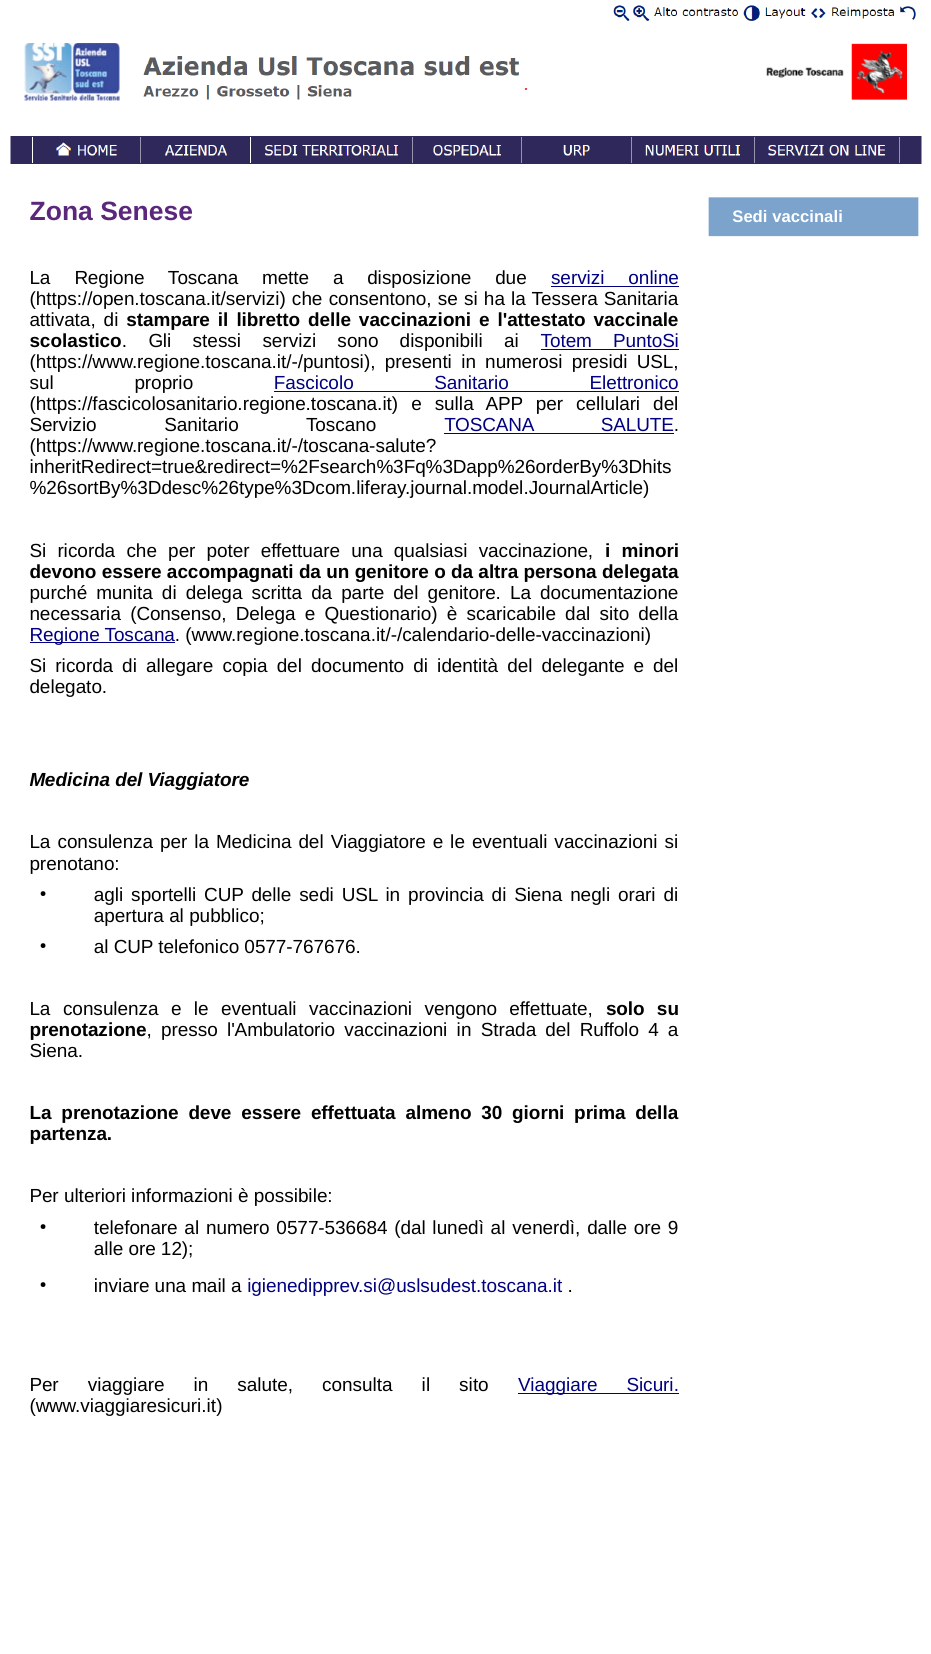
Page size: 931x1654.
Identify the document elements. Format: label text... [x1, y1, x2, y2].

picture [0, 0, 931, 172]
list Zona Senese La Regione Toscana mette a disposizione due servizi online (https://open.toscana.it/servizi) che consentono, se si ha la Tessera Sanitaria attivata, di stampare il libretto delle vaccinazioni e l'attestato vaccinale scolastico. Gli stessi servizi sono disponibili ai Totem PuntoSi (https://www.regione.toscana.it/-/puntosi), presenti in numerosi presidi USL, sul proprio Fascicolo Sanitario Elettronico (https://fascicolosanitario.regione.toscana.it) e sulla APP per cellulari del Servizio Sanitario Toscano TOSCANA SALUTE. (https://www.regione.toscana.it/-/toscana-salute?inheritRedirect=true&redirect=%2Fsearch%3Fq%3Dapp%26orderBy%3Dhits%26sortBy%3Ddesc%26type%3Dcom.liferay.journal.model.JournalArticle) Si ricorda che per poter effettuare una qualsiasi vaccinazione, i minori devono essere accompagnati da un genitore o da altra persona delegata purché munita di delega scritta da parte del genitore. La documentazione necessaria (Consenso, Delega e Questionario) è scaricabile dal sito della Regione Toscana. (www.regione.toscana.it/-/calendario-delle-vaccinazioni) Si ricorda di allegare copia del documento di identità del delegante e del delegato. Medicina del Viaggiatore La consulenza per la Medicina del Viaggiatore e le eventuali vaccinazioni si prenotano: agli sportelli CUP delle sedi USL in provincia di Siena negli orari di apertura al pubblico; al CUP telefonico 0577-767676. La consulenza e le eventuali vaccinazioni vengono effettuate, solo su prenotazione, presso l'Ambulatorio vaccinazioni in Strada del Ruffolo 4 a Siena. La prenotazione deve essere effettuata almeno 30 giorni prima della partenza. Per ulteriori informazioni è possibile: telefonare al numero 0577-536684 (dal lunedì al venerdì, dalle ore 9 alle ore 12); inviare una mail a igienedipprev.si@uslsudest.toscana.it . Per viaggiare in salute, consulta il sito Viaggiare Sicuri. (www.viaggiaresicuri.it) [29, 196, 680, 1436]
list Sedi vaccinali [708, 197, 919, 237]
